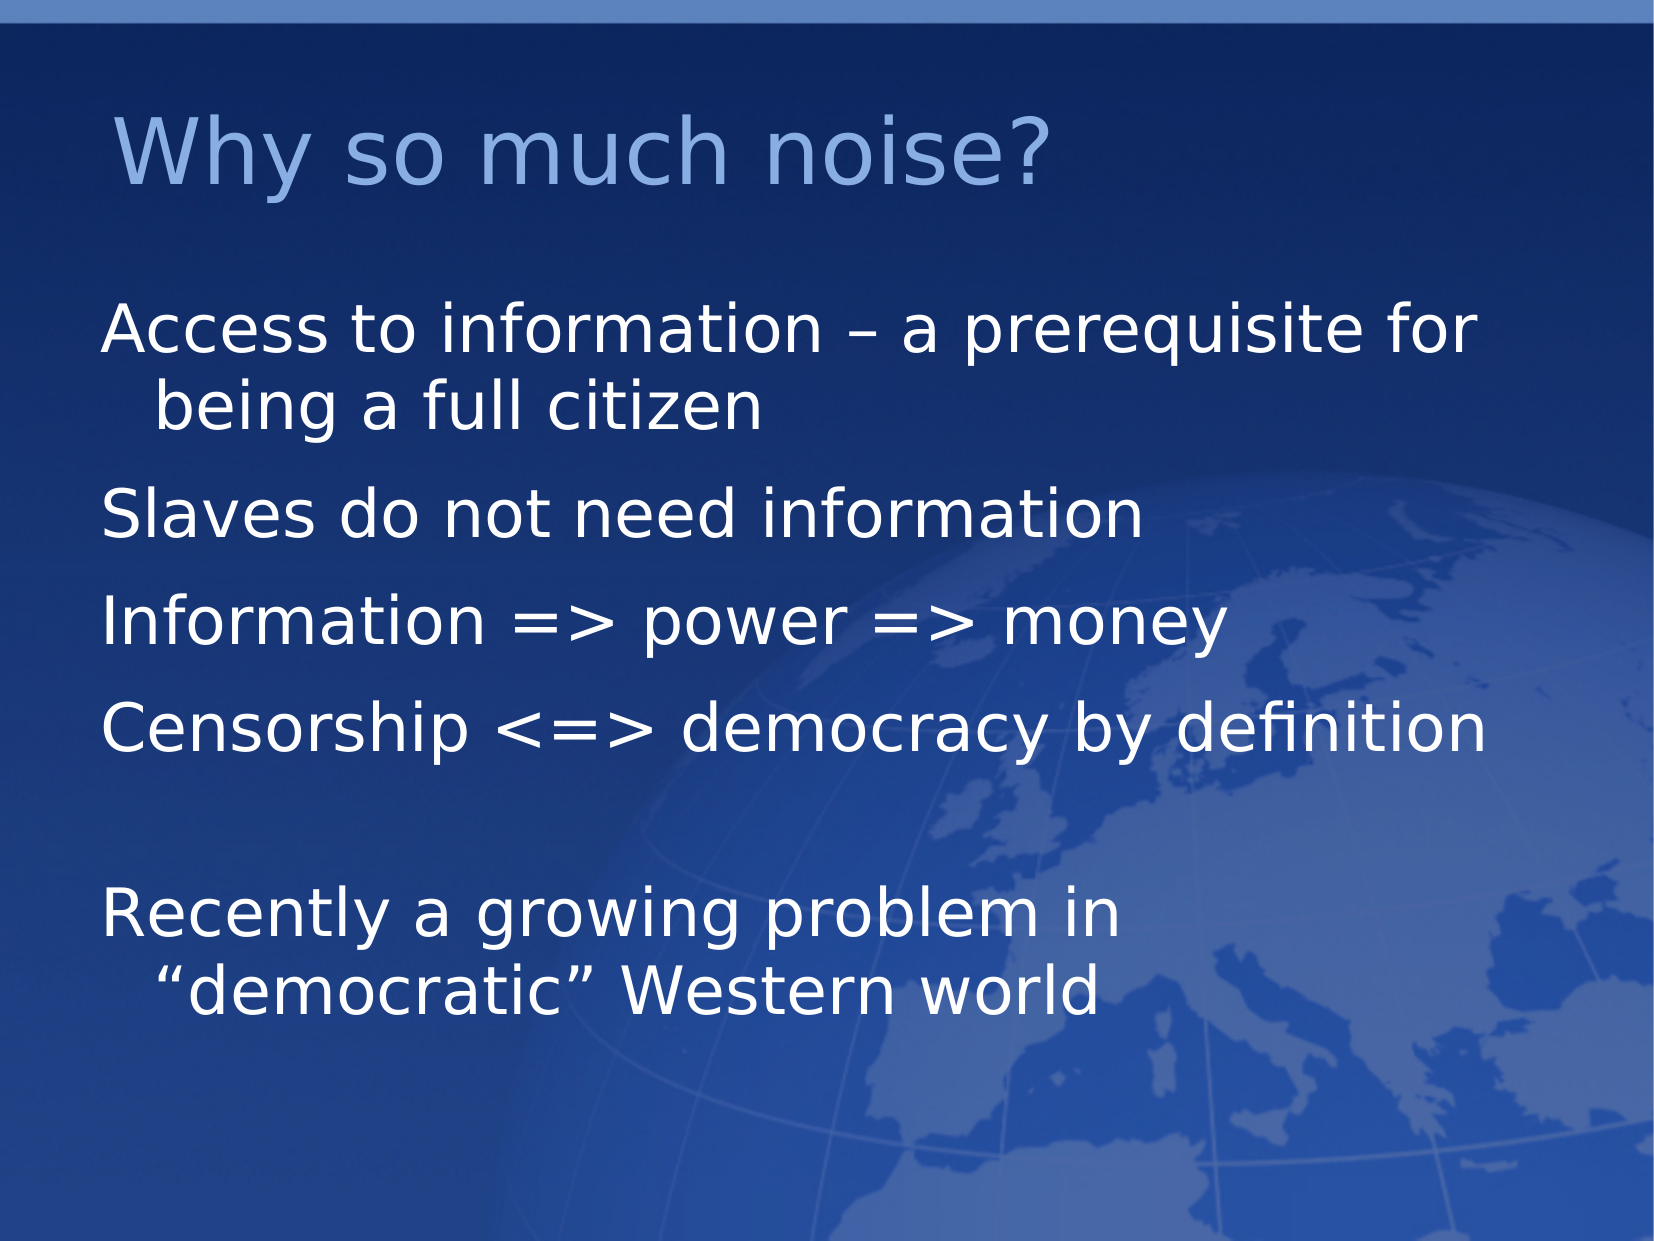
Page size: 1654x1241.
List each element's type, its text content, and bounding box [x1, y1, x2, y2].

picture [0, 0, 1654, 1241]
list Access to information – a prerequisite for being a full citizen Slaves do not need information Information => power => money Censorship <=> democracy by definition Recently a growing problem in “democratic” Western world [82, 290, 1571, 1094]
title Why so much noise? [82, 56, 1571, 250]
